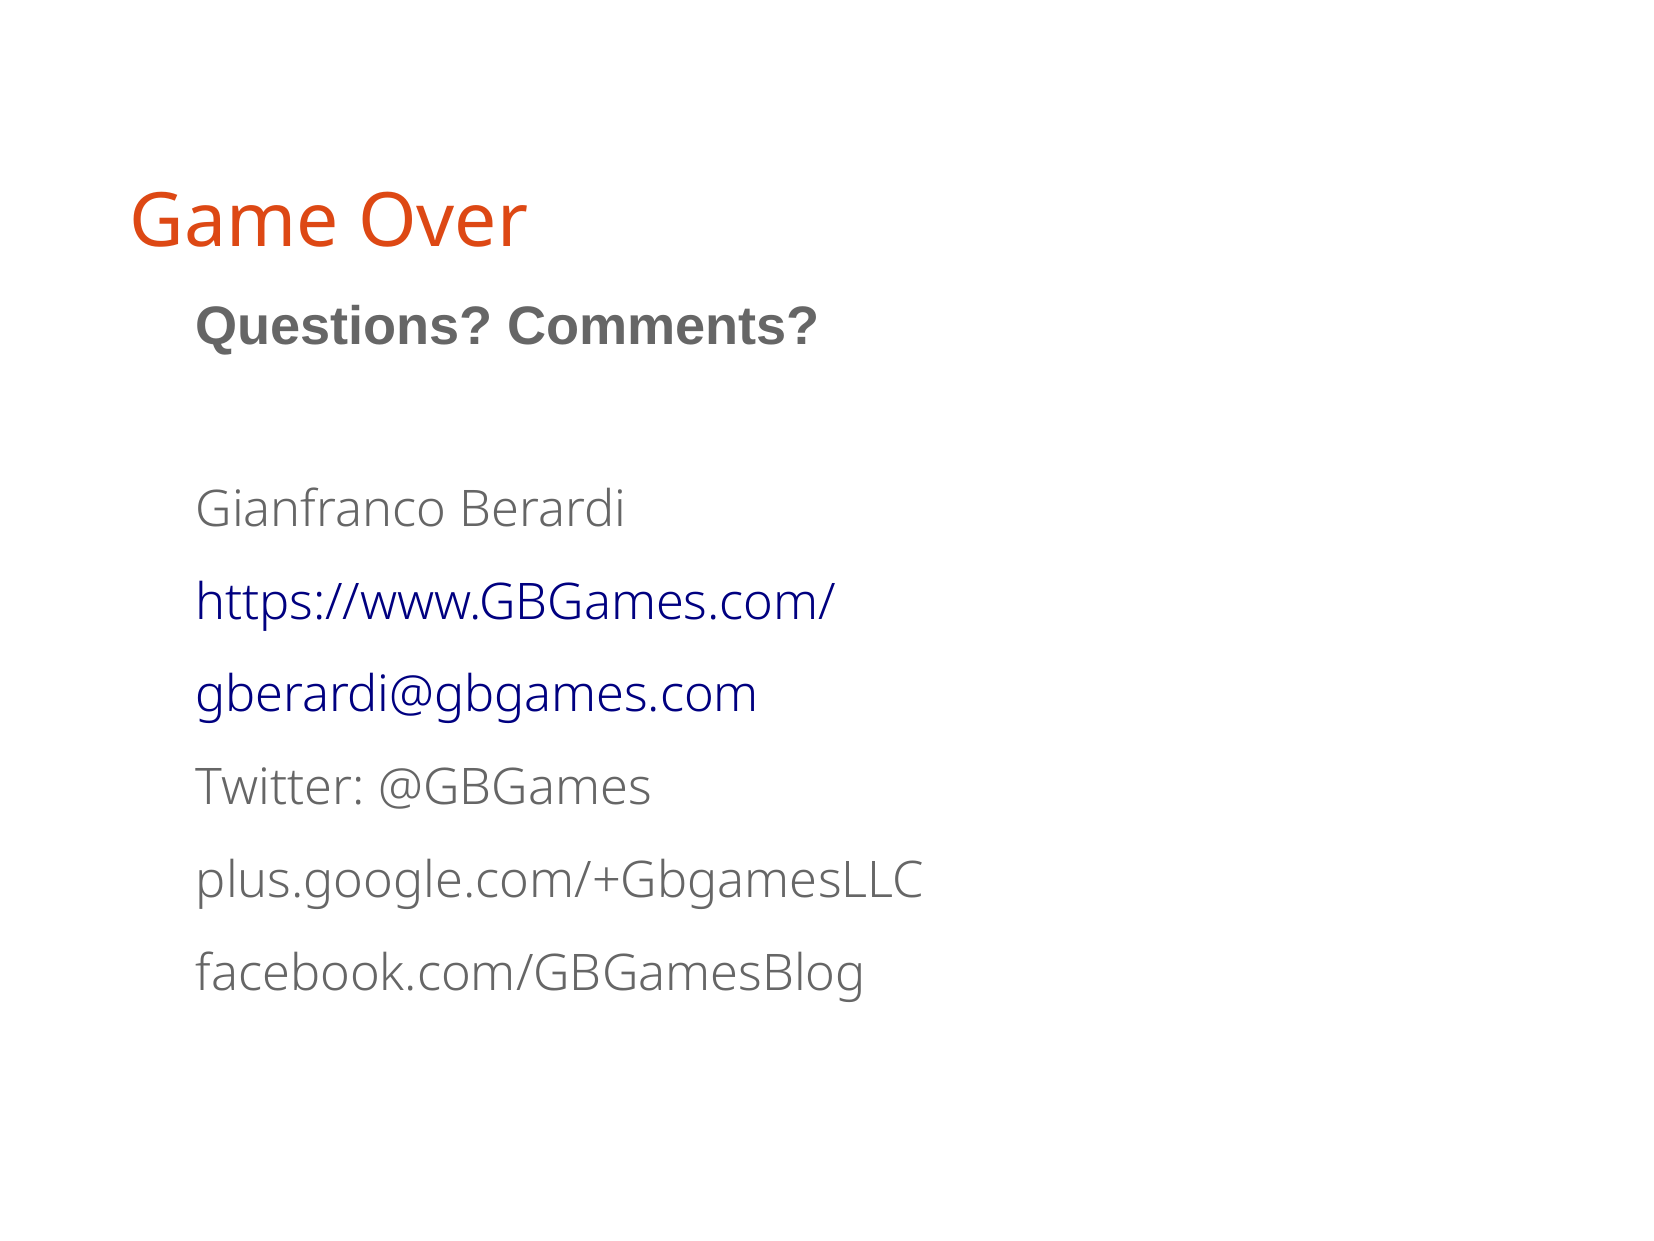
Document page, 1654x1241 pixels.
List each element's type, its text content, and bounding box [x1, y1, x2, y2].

list Questions? Comments? Gianfranco Berardi https://www.GBGames.com/ gberardi@gbgames.com Twitter: @GBGames plus.google.com/+GbgamesLLC facebook.com/GBGamesBlog [129, 295, 1518, 1010]
title Game Over [129, 153, 1518, 281]
